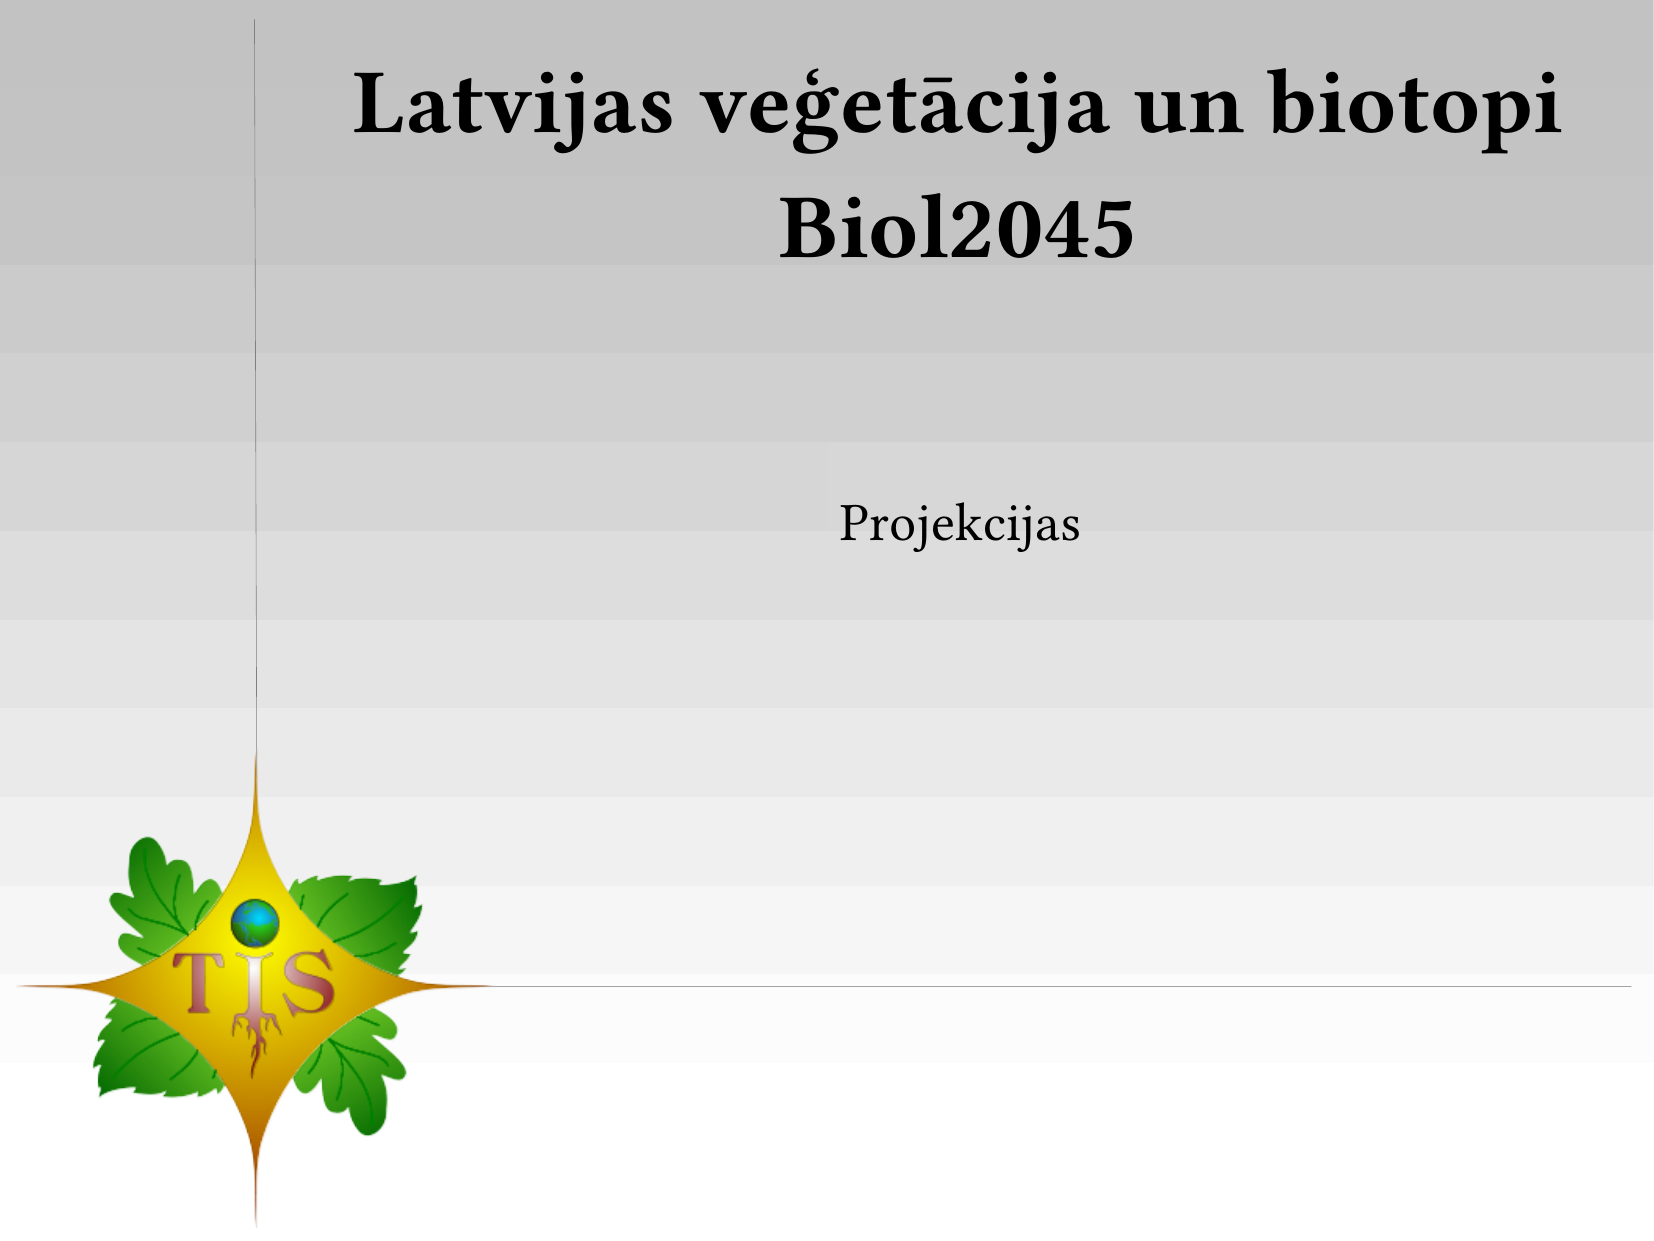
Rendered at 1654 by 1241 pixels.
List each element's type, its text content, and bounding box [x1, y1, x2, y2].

title Projekcijas [327, 413, 1595, 621]
picture [0, 0, 1654, 1241]
